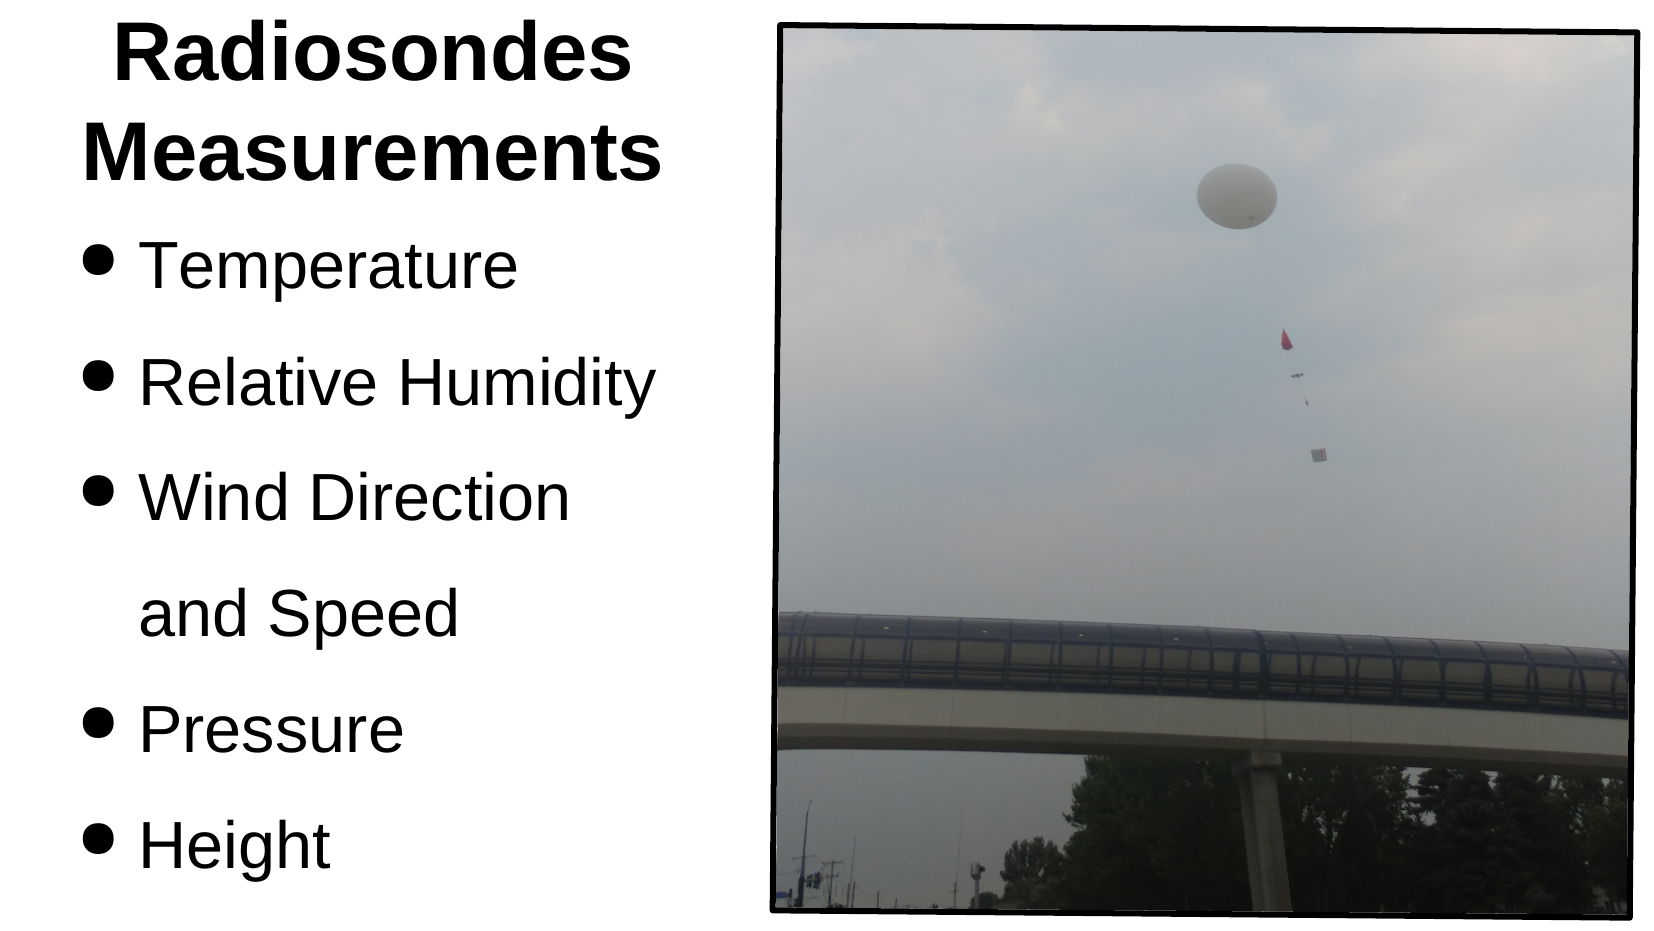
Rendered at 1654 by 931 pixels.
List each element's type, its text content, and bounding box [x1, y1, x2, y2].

picture [775, 28, 1635, 915]
title Radiosondes Measurements [0, 5, 751, 188]
text_box Temperature Relative Humidity Wind Direction and Speed Pressure Height [53, 214, 723, 890]
